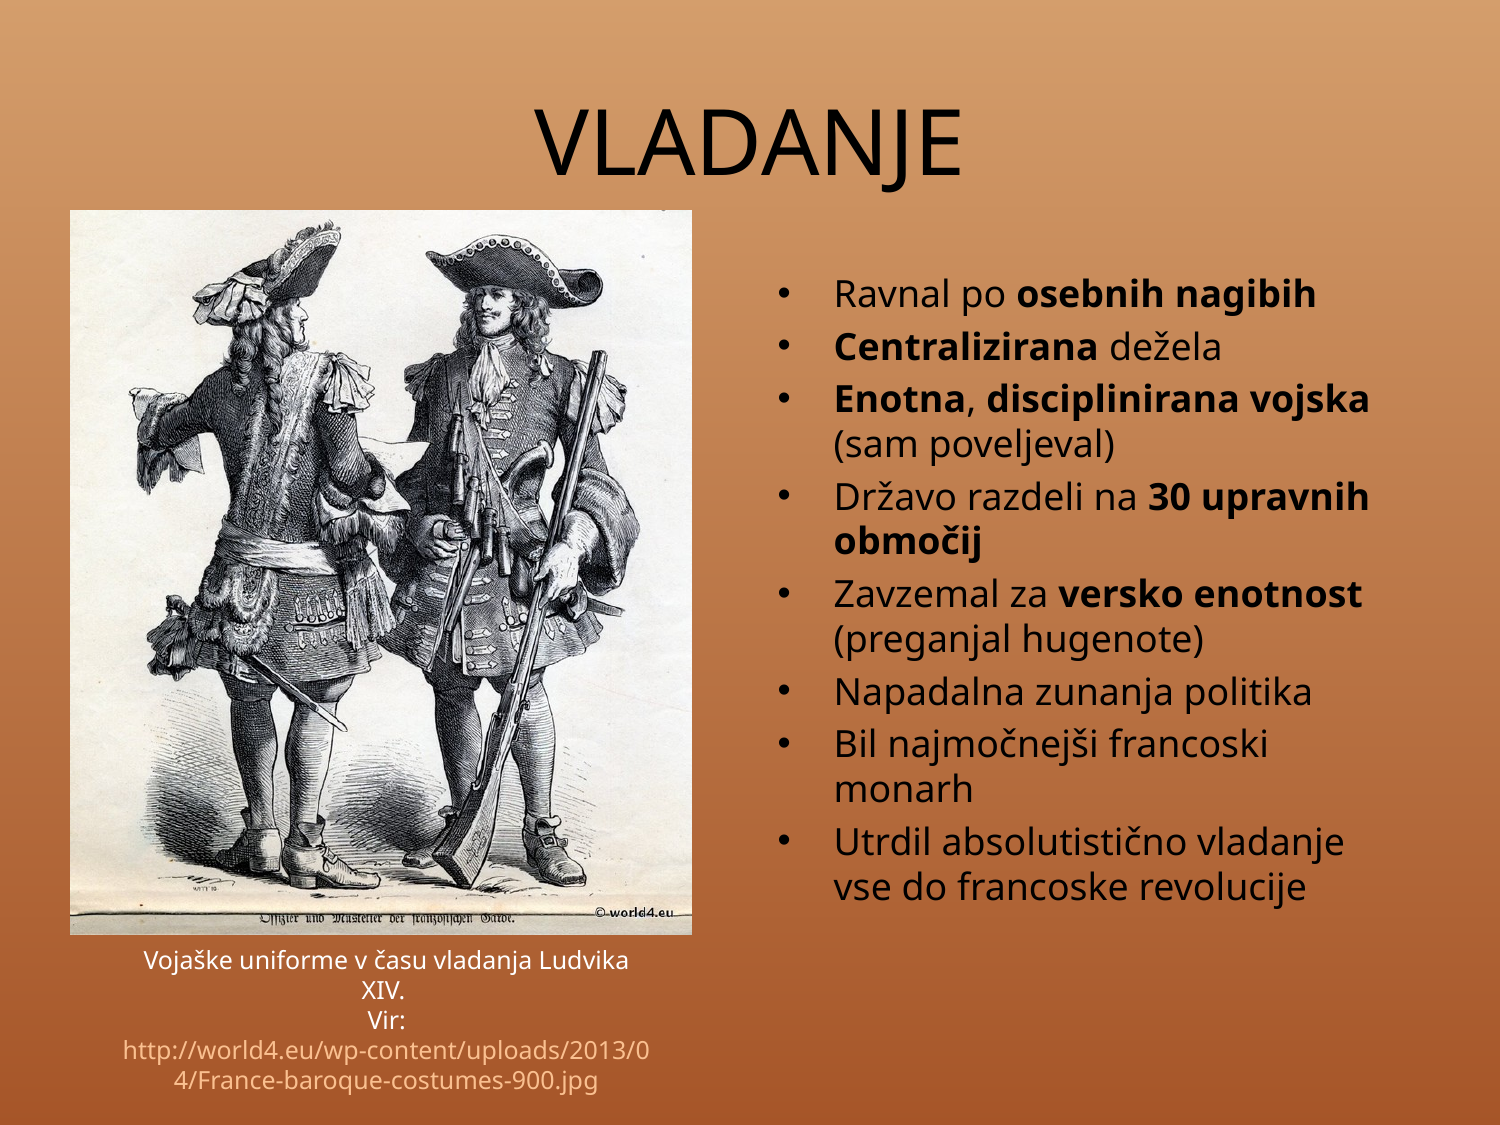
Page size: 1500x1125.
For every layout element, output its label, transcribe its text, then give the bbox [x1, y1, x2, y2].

text_box Vojaške uniforme v času vladanja Ludvika XIV. Vir: http://world4.eu/wp-content/uploads/2013/04/France-baroque-costumes-900.jpg [105, 937, 668, 1103]
picture [70, 210, 692, 935]
title VLADANJE [75, 45, 1425, 233]
list Ravnal po osebnih nagibih Centralizirana dežela Enotna, disciplinirana vojska (sam poveljeval) Državo razdeli na 30 upravnih območij Zavzemal za versko enotnost (preganjal hugenote) Napadalna zunanja politika Bil najmočnejši francoski monarh Utrdil absolutistično vladanje vse do francoske revolucije [762, 262, 1425, 1005]
